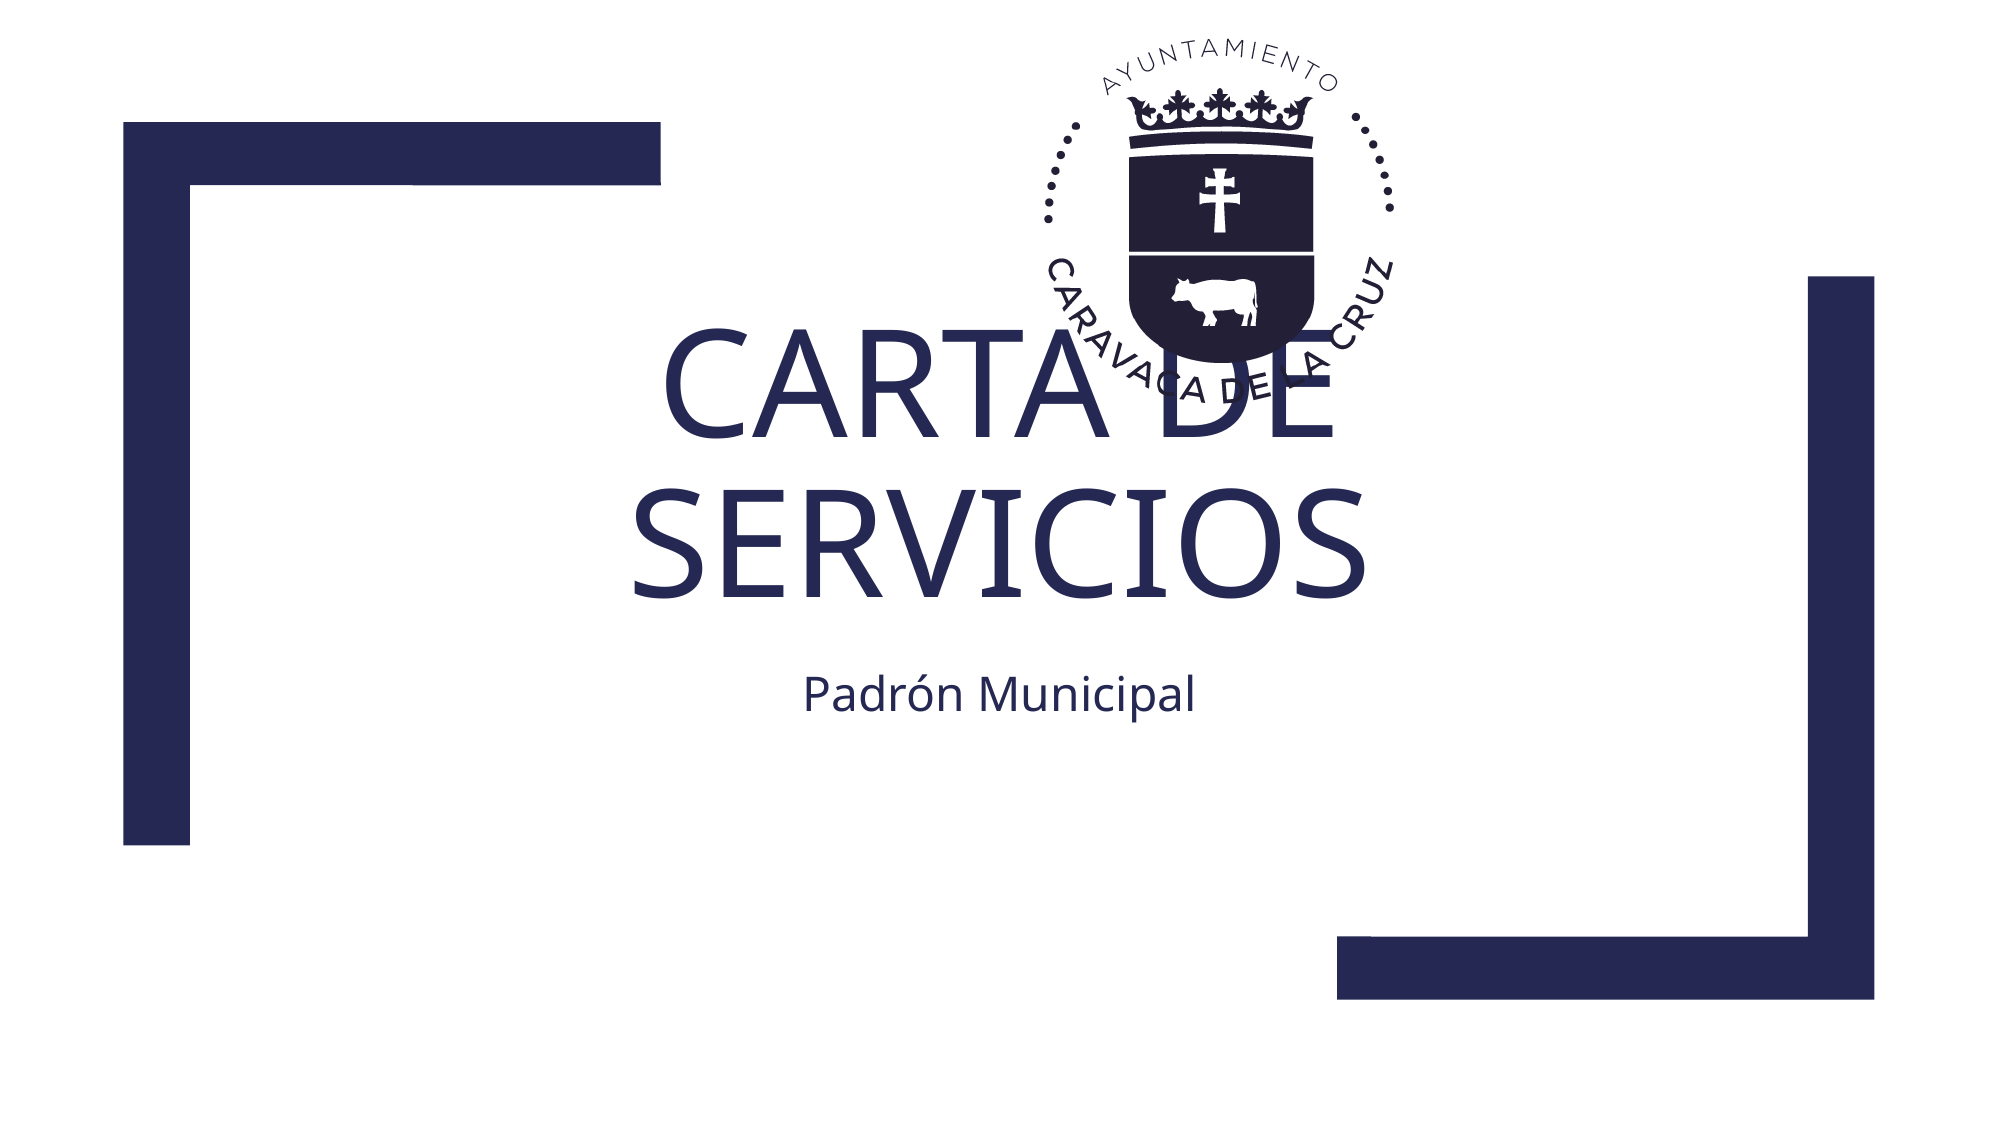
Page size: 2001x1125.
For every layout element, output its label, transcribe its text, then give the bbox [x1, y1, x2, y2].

picture [1036, 35, 1403, 414]
title Carta de Servicios [314, 293, 1686, 638]
subtitle Padrón Municipal [439, 649, 1561, 828]
